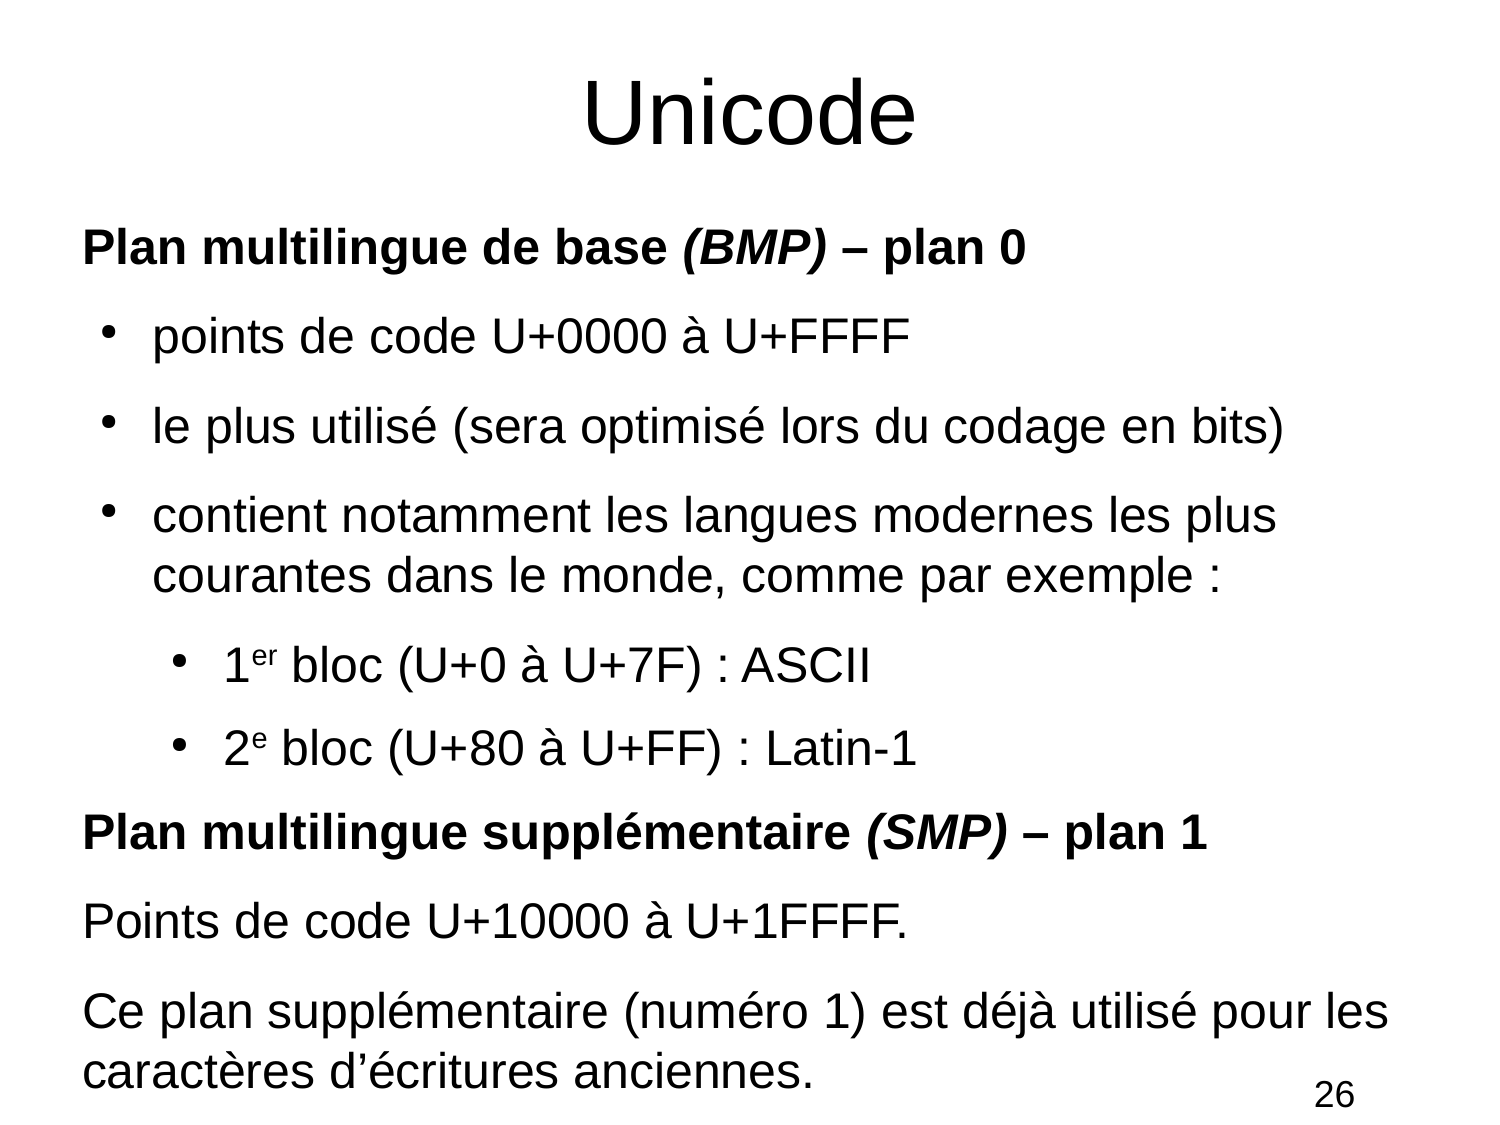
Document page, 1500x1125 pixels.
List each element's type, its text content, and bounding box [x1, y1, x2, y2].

title Unicode [75, 45, 1425, 233]
list Plan multilingue de base (BMP) – plan 0 points de code U+0000 à U+FFFF le plus utilisé (sera optimisé lors du codage en bits) contient notamment les langues modernes les plus courantes dans le monde, comme par exemple : 1er bloc (U+0 à U+7F) : ASCII 2e bloc (U+80 à U+FF) : Latin-1 Plan multilingue supplémentaire (SMP) – plan 1 Points de code U+10000 à U+1FFFF. Ce plan supplémentaire (numéro 1) est déjà utilisé pour les caractères d’écritures anciennes. [67, 206, 1418, 1106]
